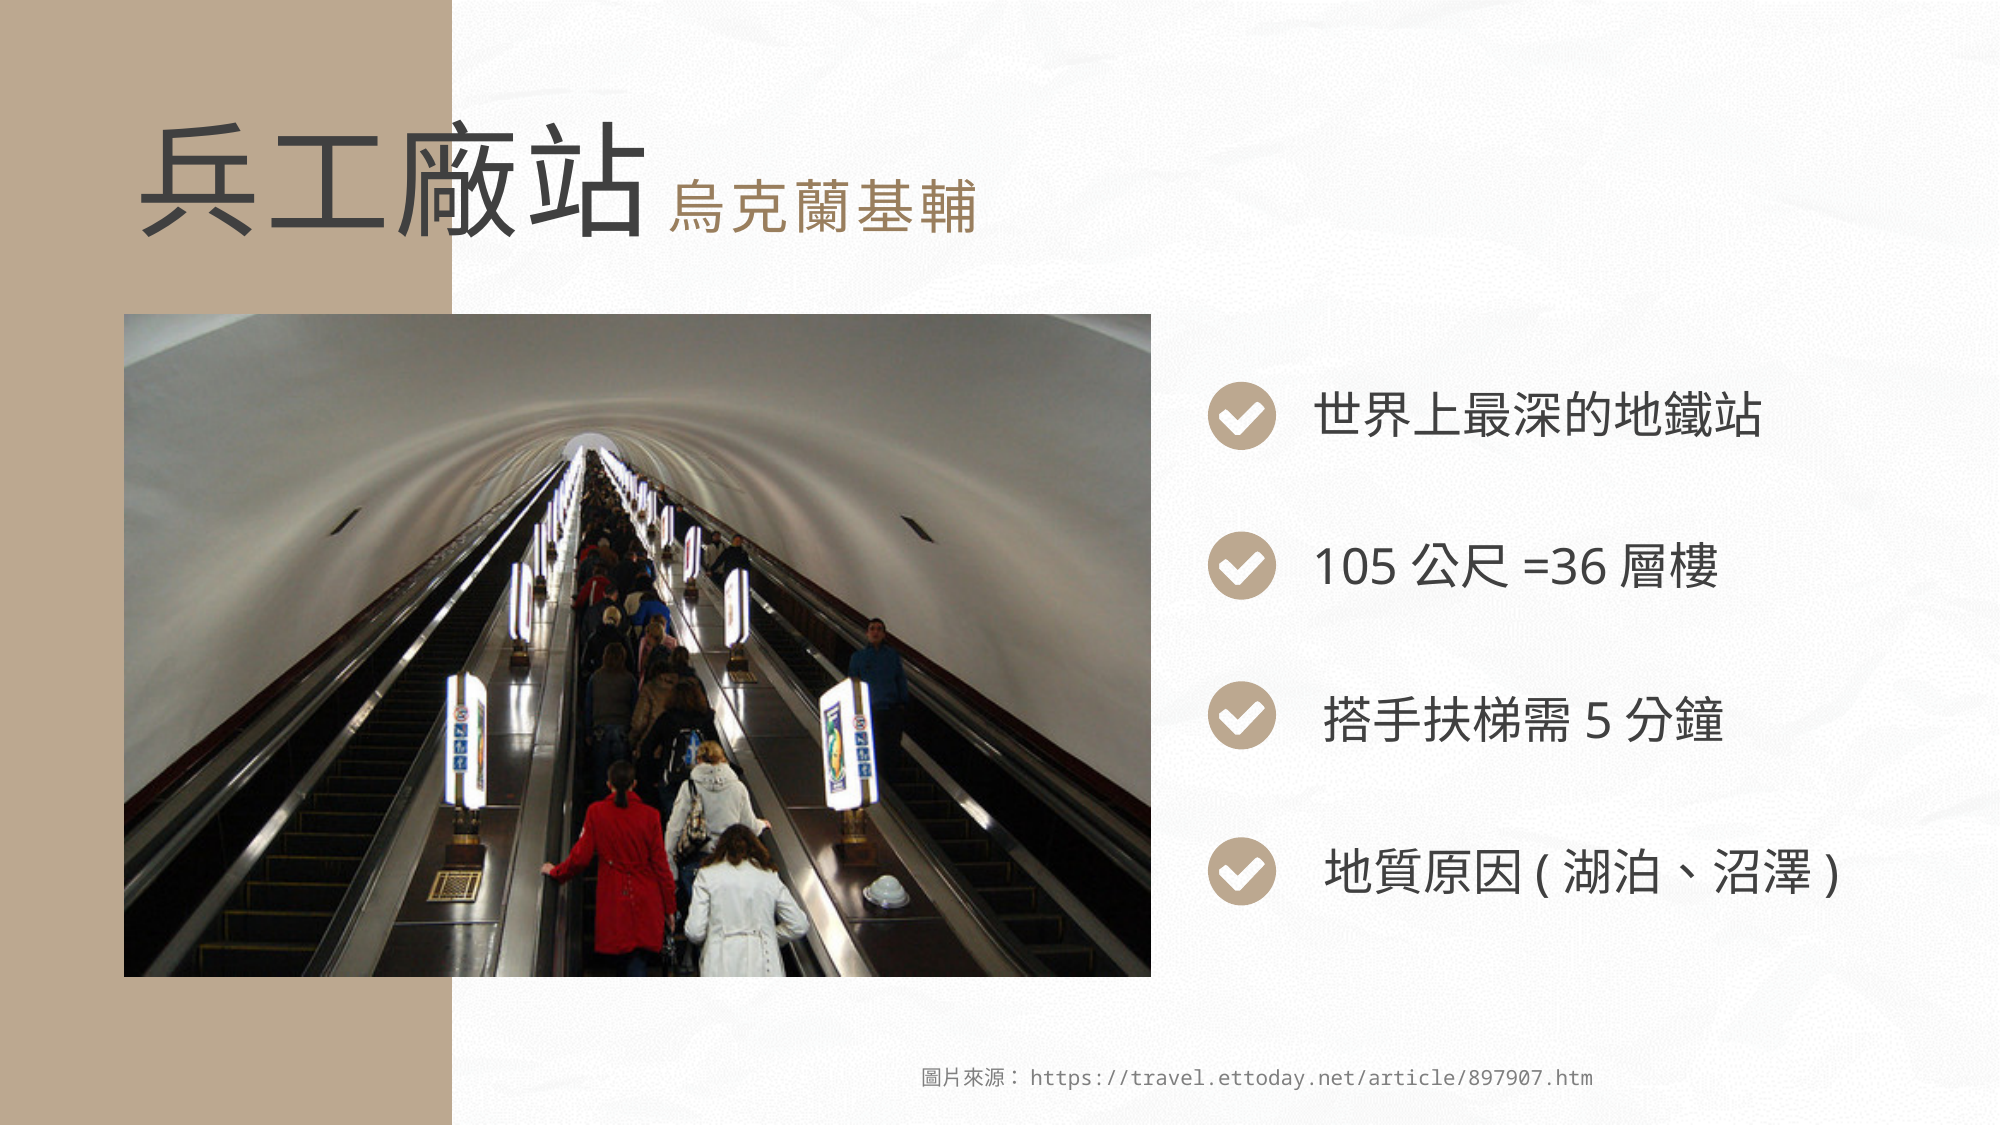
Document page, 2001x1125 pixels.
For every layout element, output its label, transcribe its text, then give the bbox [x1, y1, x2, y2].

text_box 兵工廠站 [125, 97, 710, 258]
text_box [1207, 837, 1277, 906]
text_box 烏克蘭基輔 [656, 164, 1242, 245]
text_box 搭手扶梯需5分鐘 [1307, 681, 2000, 757]
text_box 105公尺=36層樓 [1297, 527, 1991, 603]
picture [124, 314, 1151, 977]
text_box 世界上最深的地鐵站 [1297, 375, 1797, 452]
text_box [1207, 381, 1277, 450]
text_box [1207, 531, 1277, 600]
text_box [1207, 681, 1277, 750]
text_box 地質原因(湖泊、沼澤) [1308, 833, 2000, 909]
text_box [0, 0, 452, 1125]
text_box 圖片來源：https://travel.ettoday.net/article/897907.htm [906, 1057, 1988, 1098]
